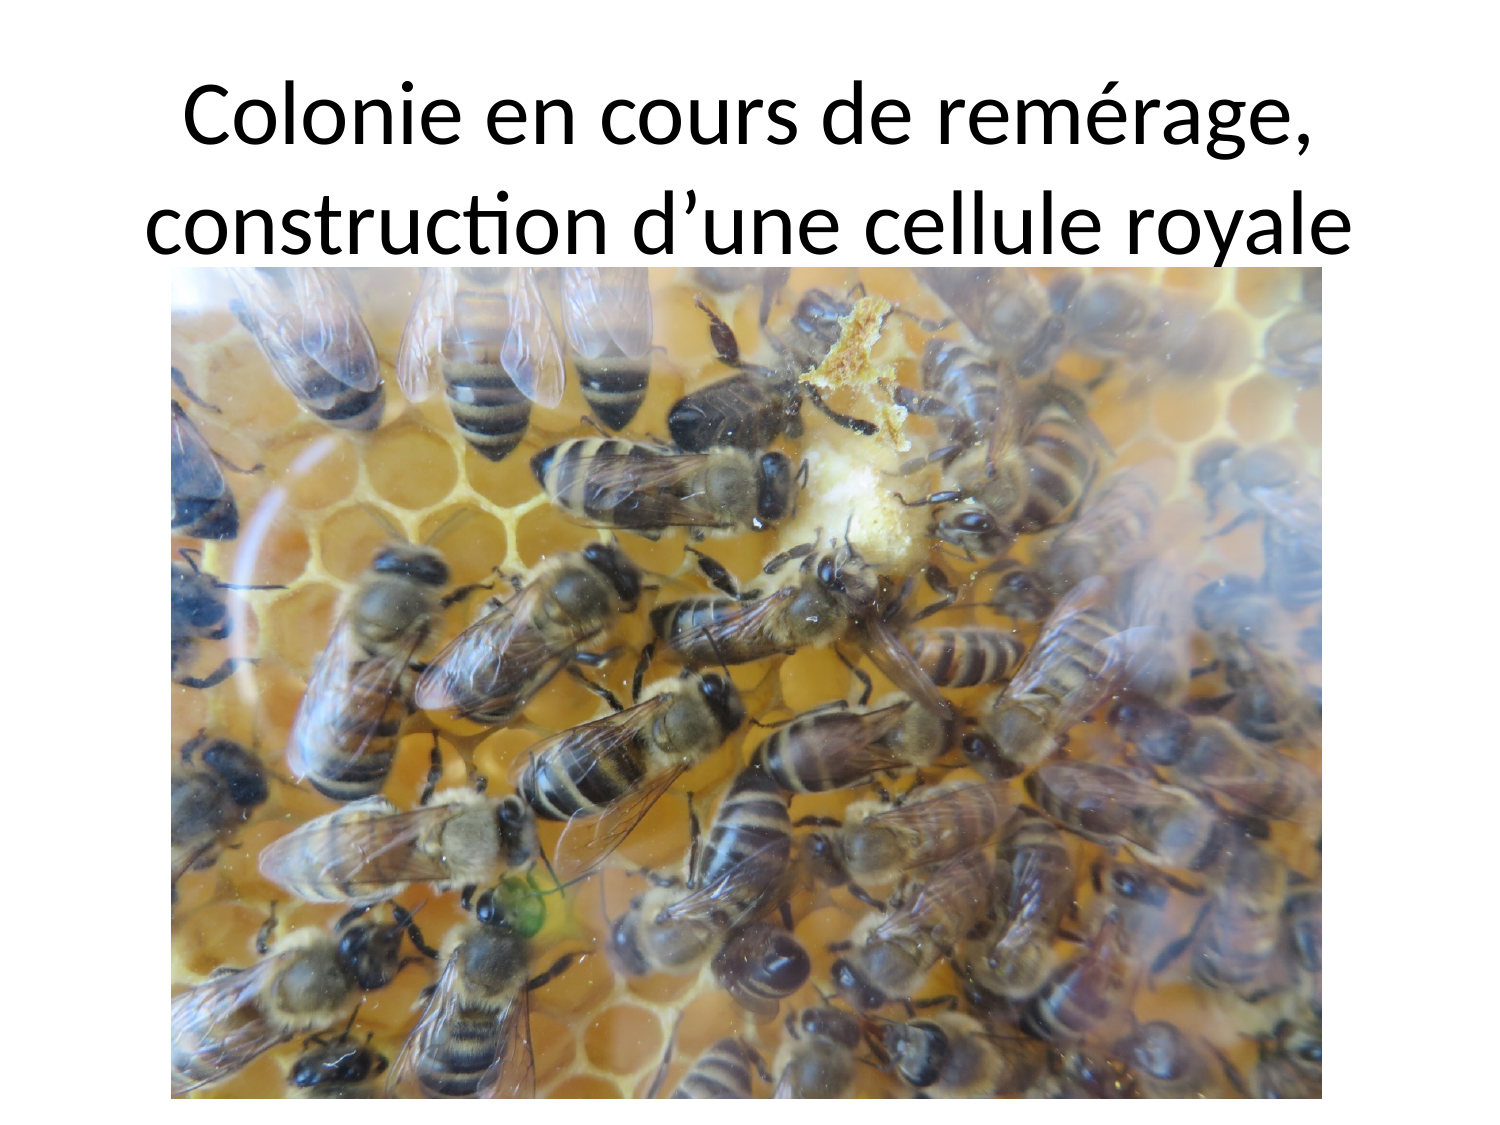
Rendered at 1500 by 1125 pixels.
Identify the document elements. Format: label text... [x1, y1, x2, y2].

title Colonie en cours de remérage, construction d’une cellule royale [75, 45, 1426, 233]
picture [171, 267, 1322, 1099]
